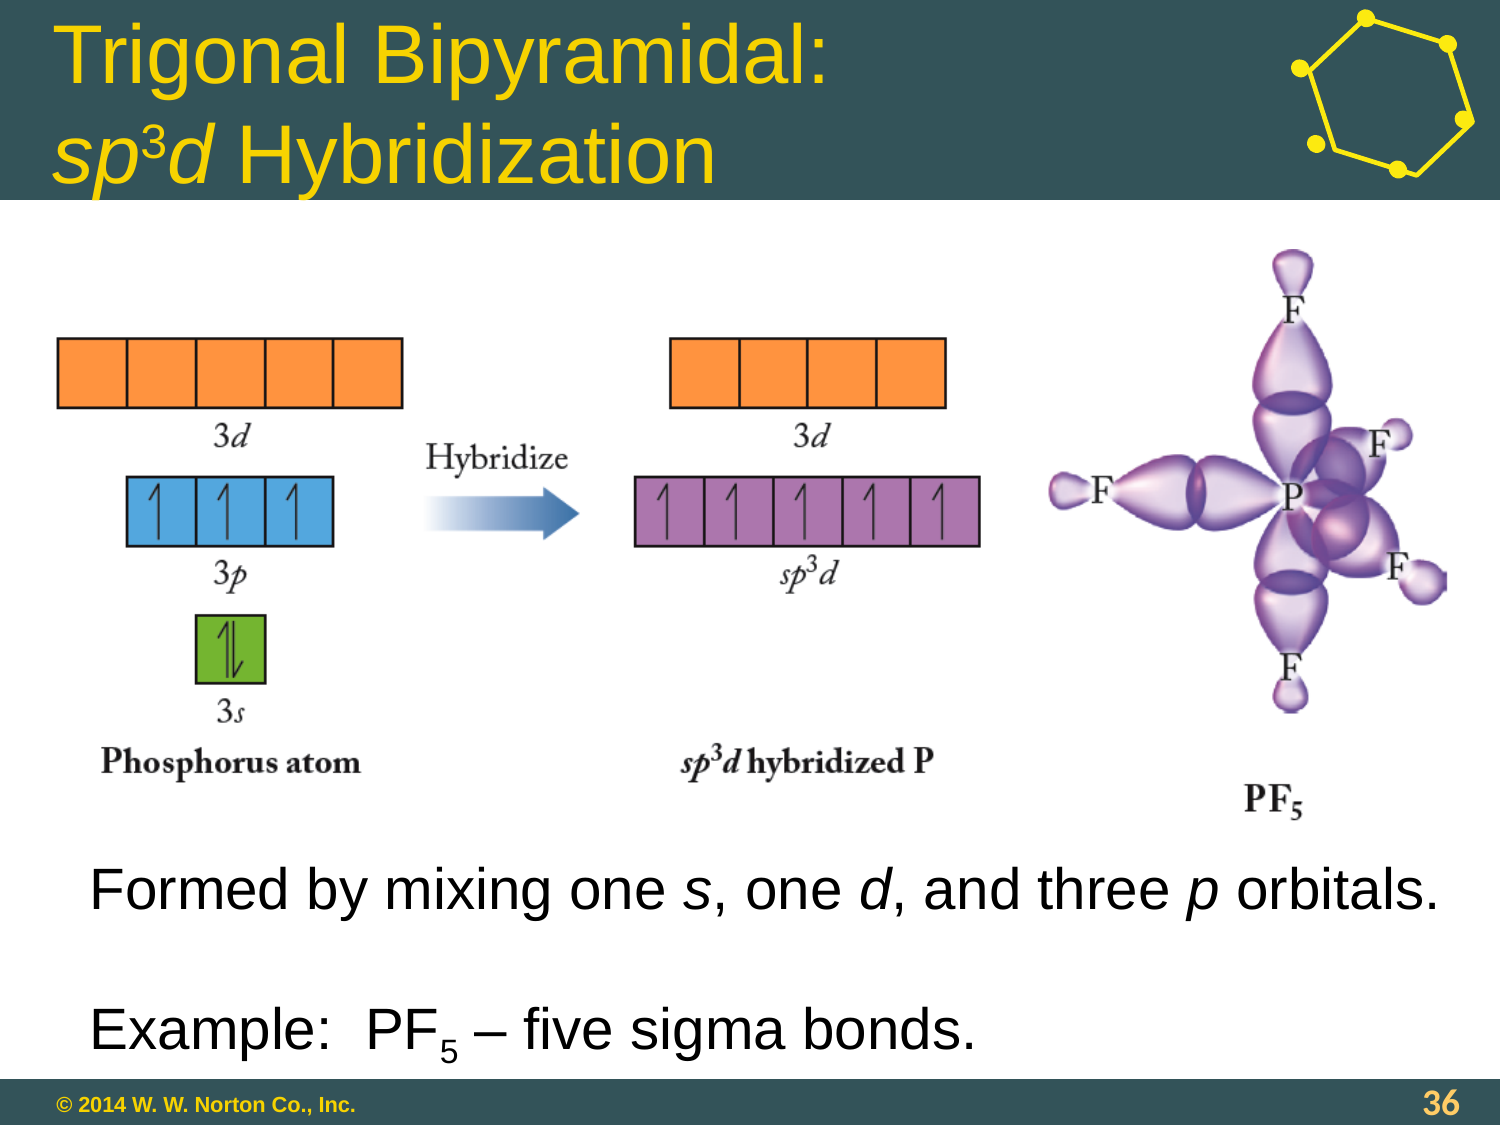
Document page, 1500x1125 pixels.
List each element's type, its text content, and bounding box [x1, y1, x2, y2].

title Trigonal Bipyramidal: sp3d Hybridization [37, 12, 1118, 188]
slide_number <number> [1400, 1074, 1475, 1125]
picture [1043, 249, 1450, 829]
picture [50, 332, 985, 788]
text_box Formed by mixing one s, one d, and three p orbitals. Example: PF5 – five sigma bonds. [75, 843, 1463, 1078]
